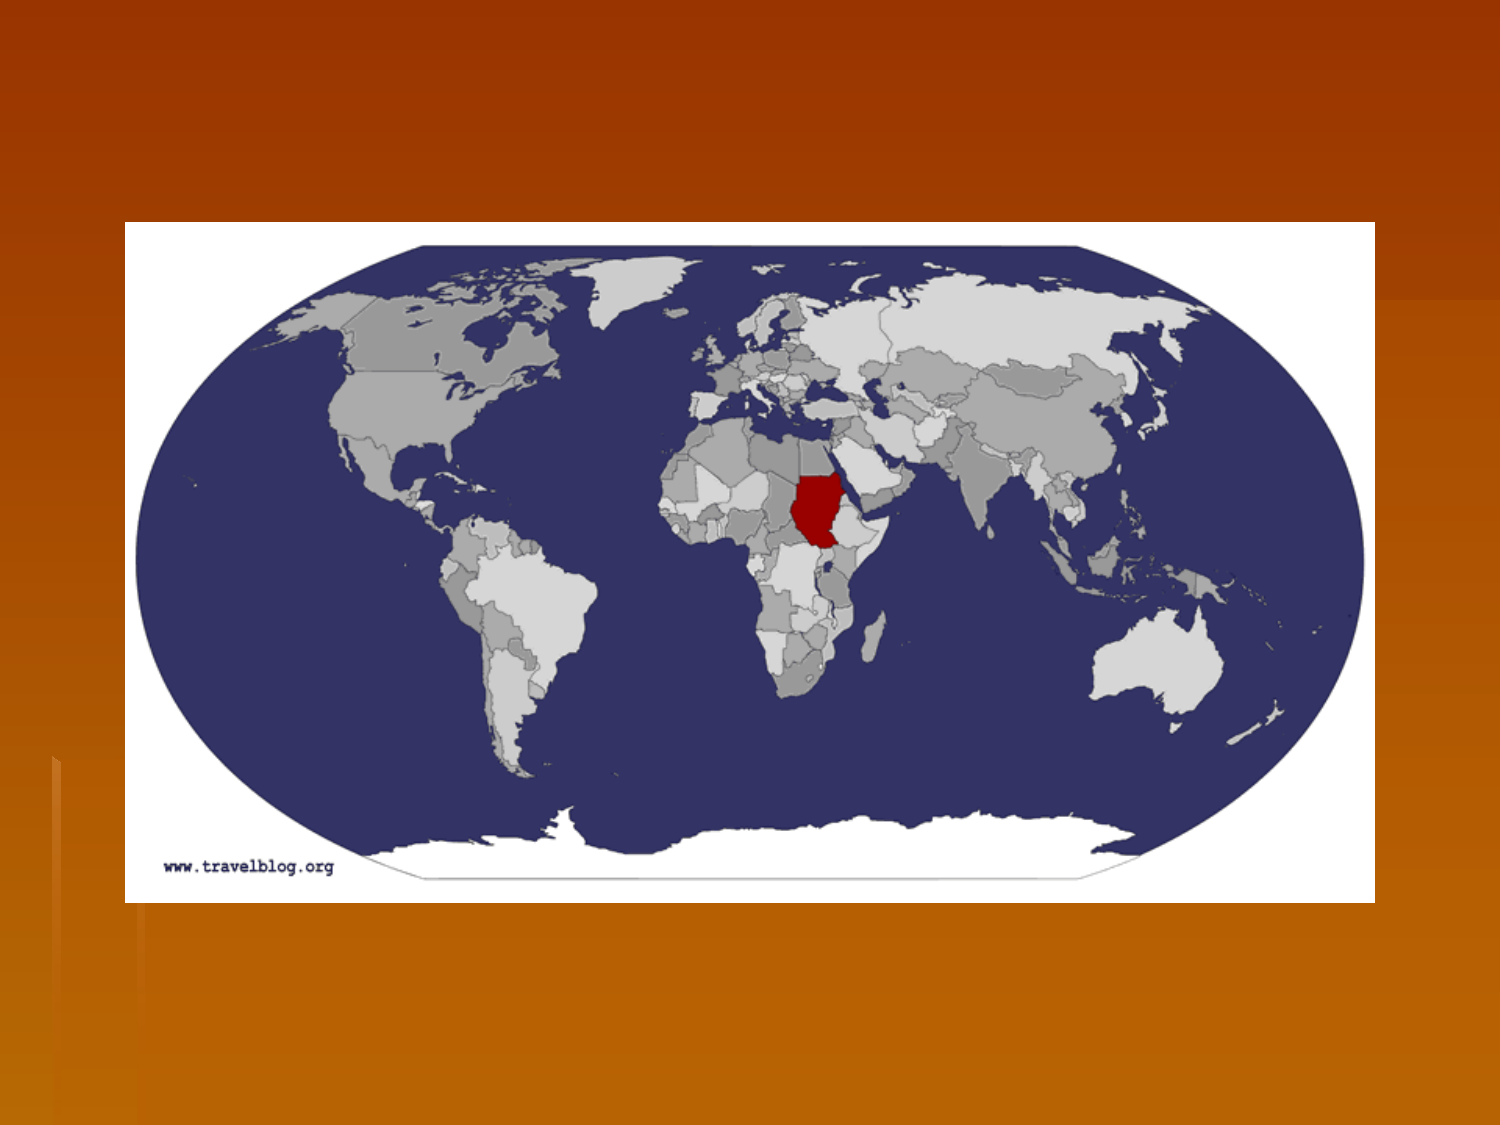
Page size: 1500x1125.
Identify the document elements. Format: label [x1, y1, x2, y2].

picture [125, 222, 1375, 903]
